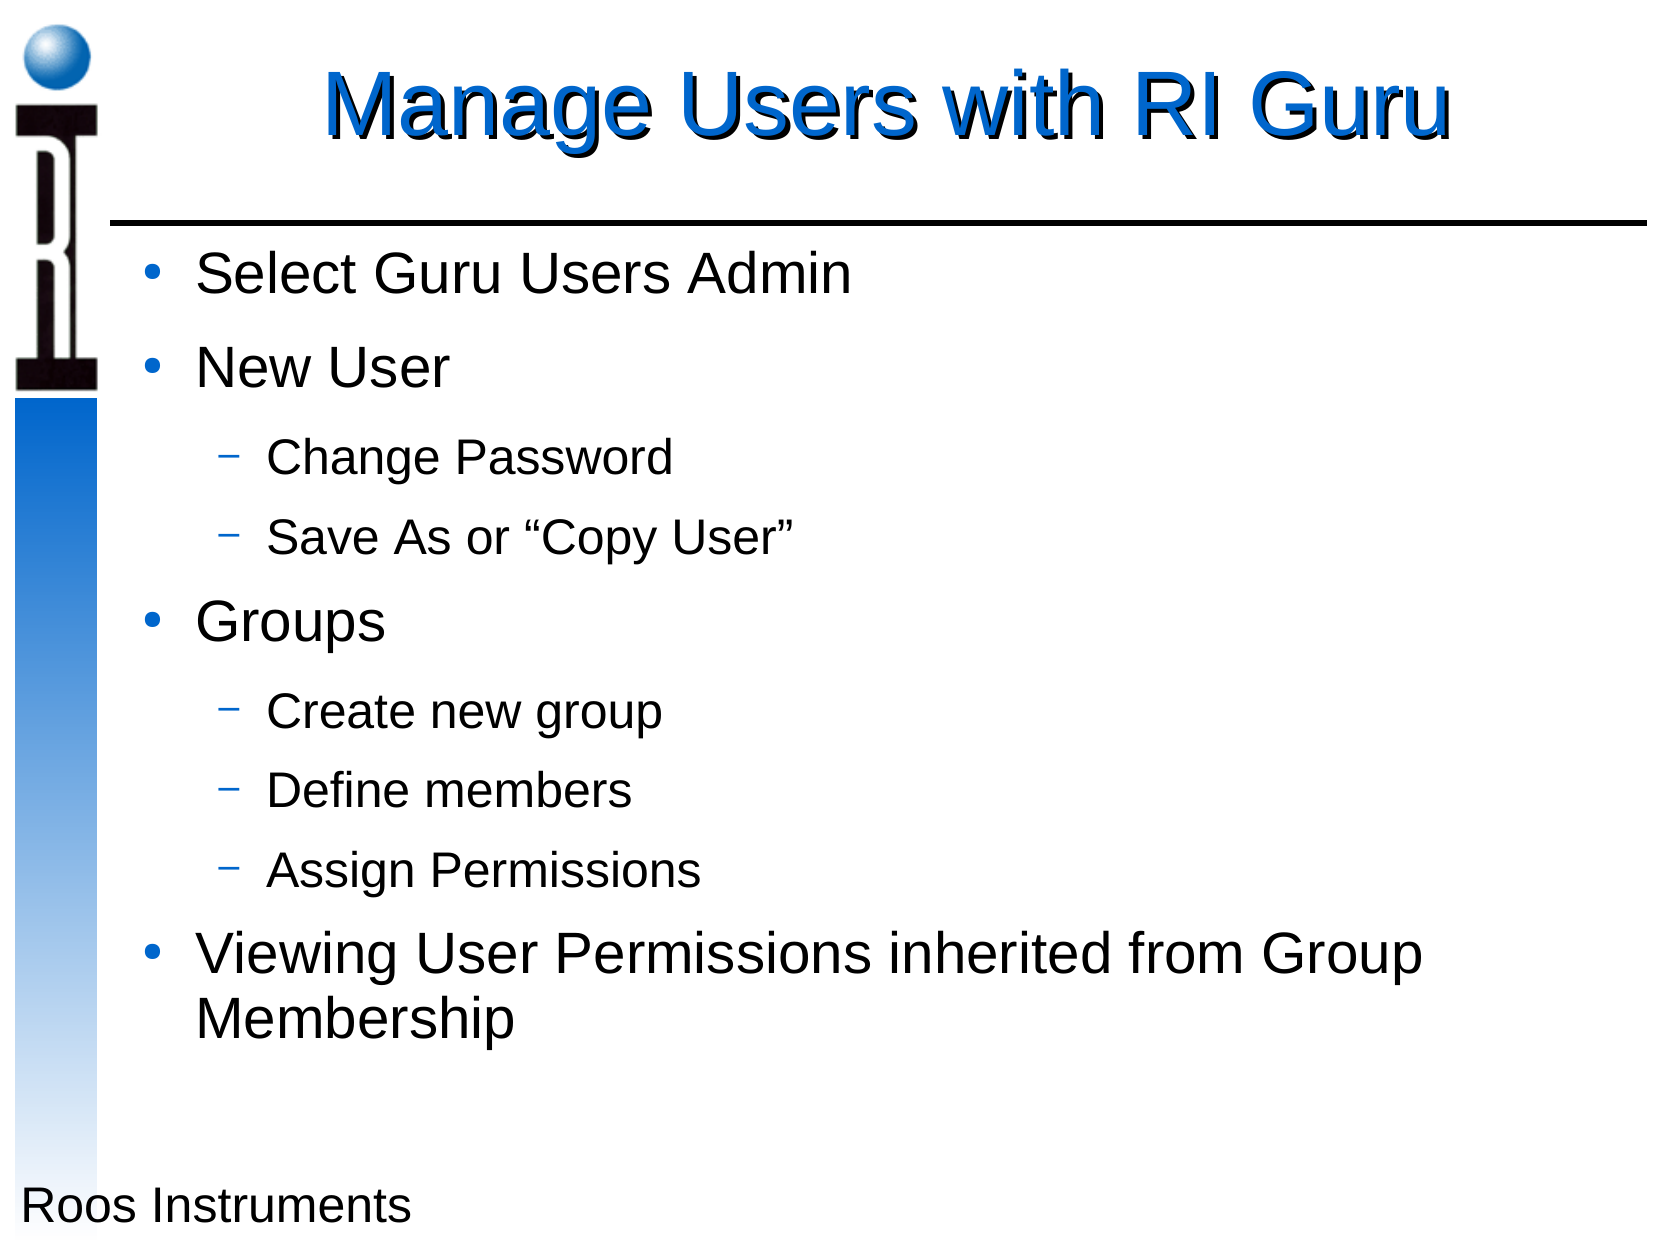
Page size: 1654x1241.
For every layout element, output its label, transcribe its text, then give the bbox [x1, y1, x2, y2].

picture [11, 20, 103, 398]
list Select Guru Users Admin New User Change Password Save As or “Copy User” Groups Create new group Define members Assign Permissions Viewing User Permissions inherited from Group Membership [124, 240, 1654, 1109]
title Manage Users with RI Guru [121, 0, 1654, 208]
